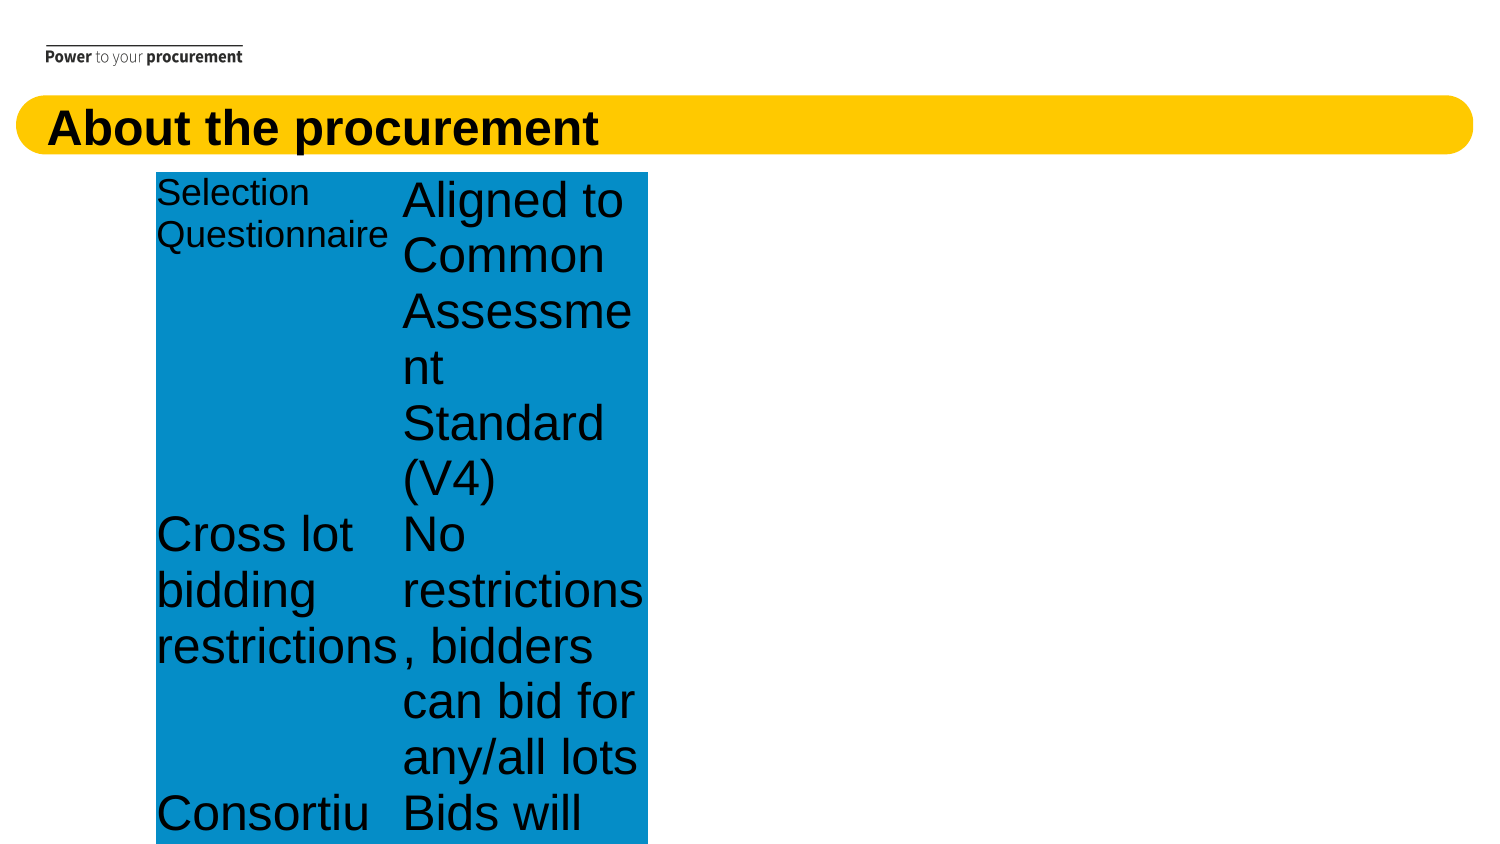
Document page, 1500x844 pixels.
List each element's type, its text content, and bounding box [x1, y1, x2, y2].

table_cell No restrictions, bidders can bid for any/all lots [402, 506, 648, 785]
table_header Selection Questionnaire [156, 172, 402, 506]
title About the procurement [46, 95, 1226, 200]
table_cell Consortiums & JVs [156, 785, 402, 844]
table_cell Cross lot bidding restrictions [156, 506, 402, 785]
table_header Aligned to Common Assessment Standard (V4) [402, 172, 648, 506]
table_cell Bids will be accepted from groups of economic operators [402, 785, 648, 844]
